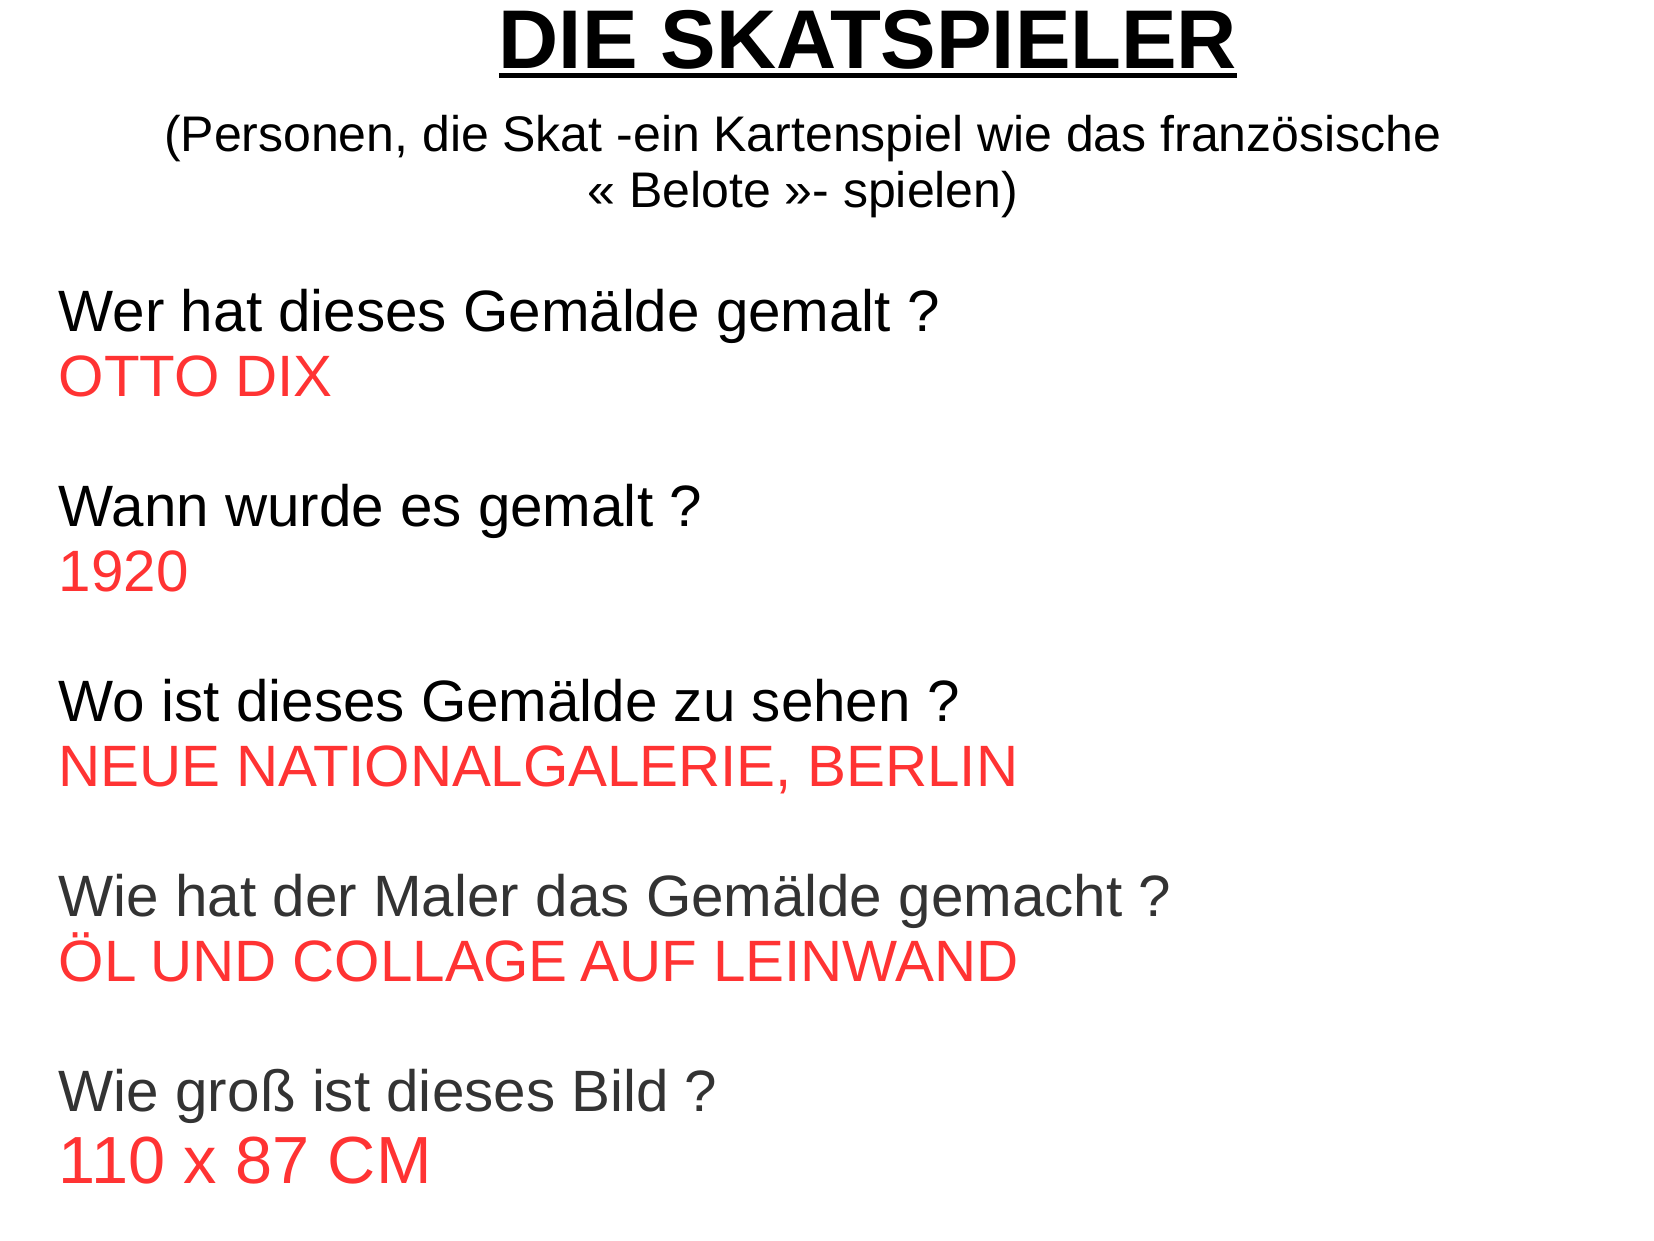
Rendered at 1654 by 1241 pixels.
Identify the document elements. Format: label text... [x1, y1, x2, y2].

title DIE SKATSPIELER [318, 0, 1418, 106]
subtitle (Personen, die Skat -ein Kartenspiel wie das französische « Belote »- spielen) Wer hat dieses Gemälde gemalt ? OTTO DIX Wann wurde es gemalt ? 1920 Wo ist dieses Gemälde zu sehen ? NEUE NATIONALGALERIE, BERLIN Wie hat der Maler das Gemälde gemacht ? ÖL UND COLLAGE AUF LEINWAND Wie groß ist dieses Bild ? 110 x 87 CM [59, 106, 1548, 1241]
